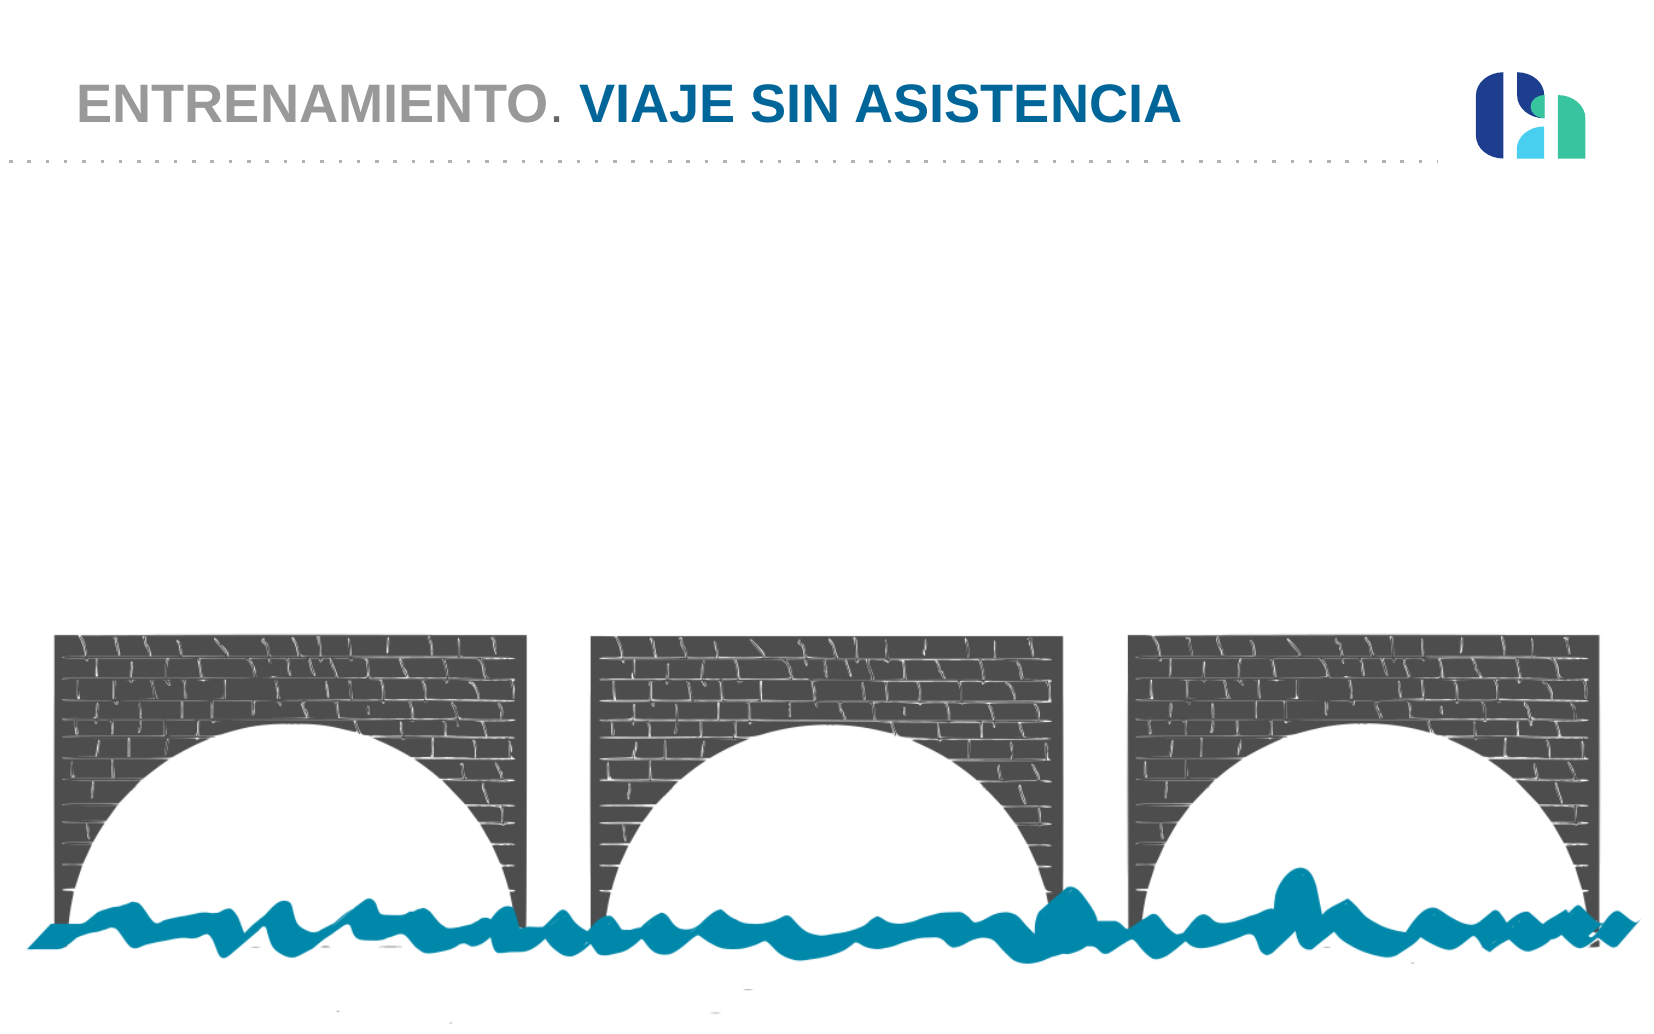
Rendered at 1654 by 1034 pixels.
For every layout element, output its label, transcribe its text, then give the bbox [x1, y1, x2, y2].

text_box ENTRENAMIENTO. VIAJE SIN ASISTENCIA [76, 36, 1476, 165]
picture [4, 484, 1654, 1034]
picture [1476, 72, 1586, 159]
